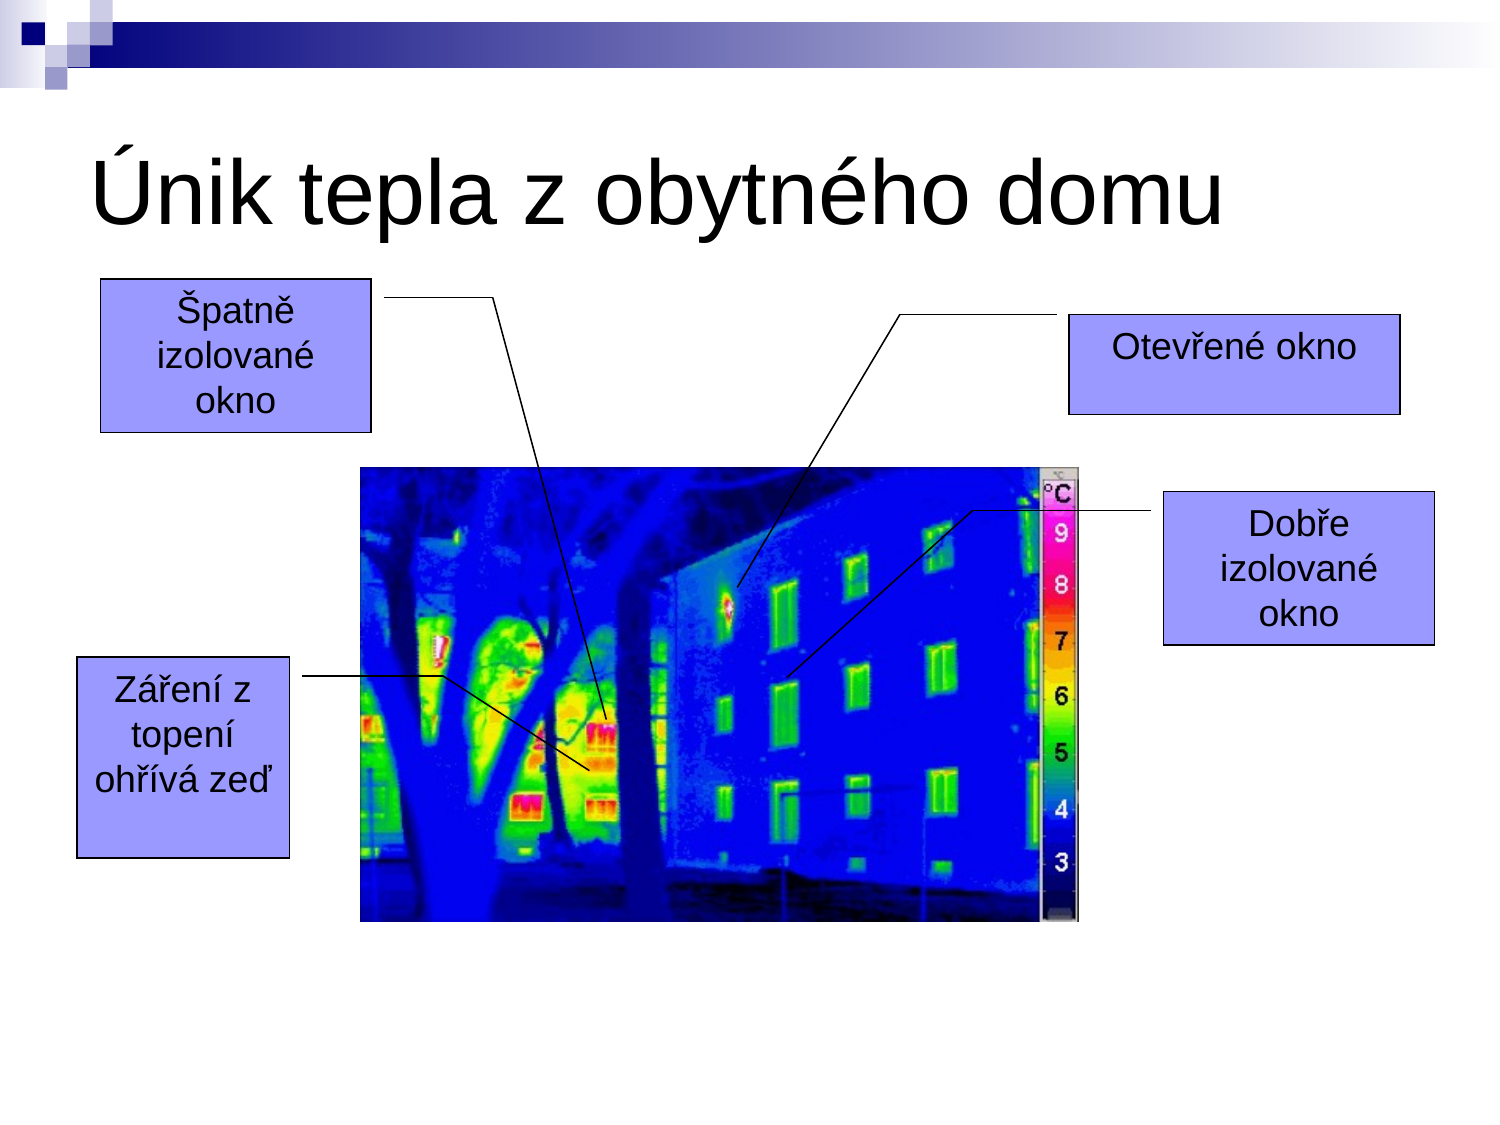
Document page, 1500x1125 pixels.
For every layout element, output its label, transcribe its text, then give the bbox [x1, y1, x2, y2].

picture [360, 467, 1079, 922]
text_box Záření z topení ohřívá zeď [77, 657, 289, 858]
picture [360, 786, 369, 841]
text_box Špatně izolované okno [100, 279, 371, 432]
title Únik tepla z obytného domu [75, 75, 1426, 301]
text_box Otevřené okno [1069, 314, 1400, 414]
text_box Dobře izolované okno [1164, 492, 1434, 645]
